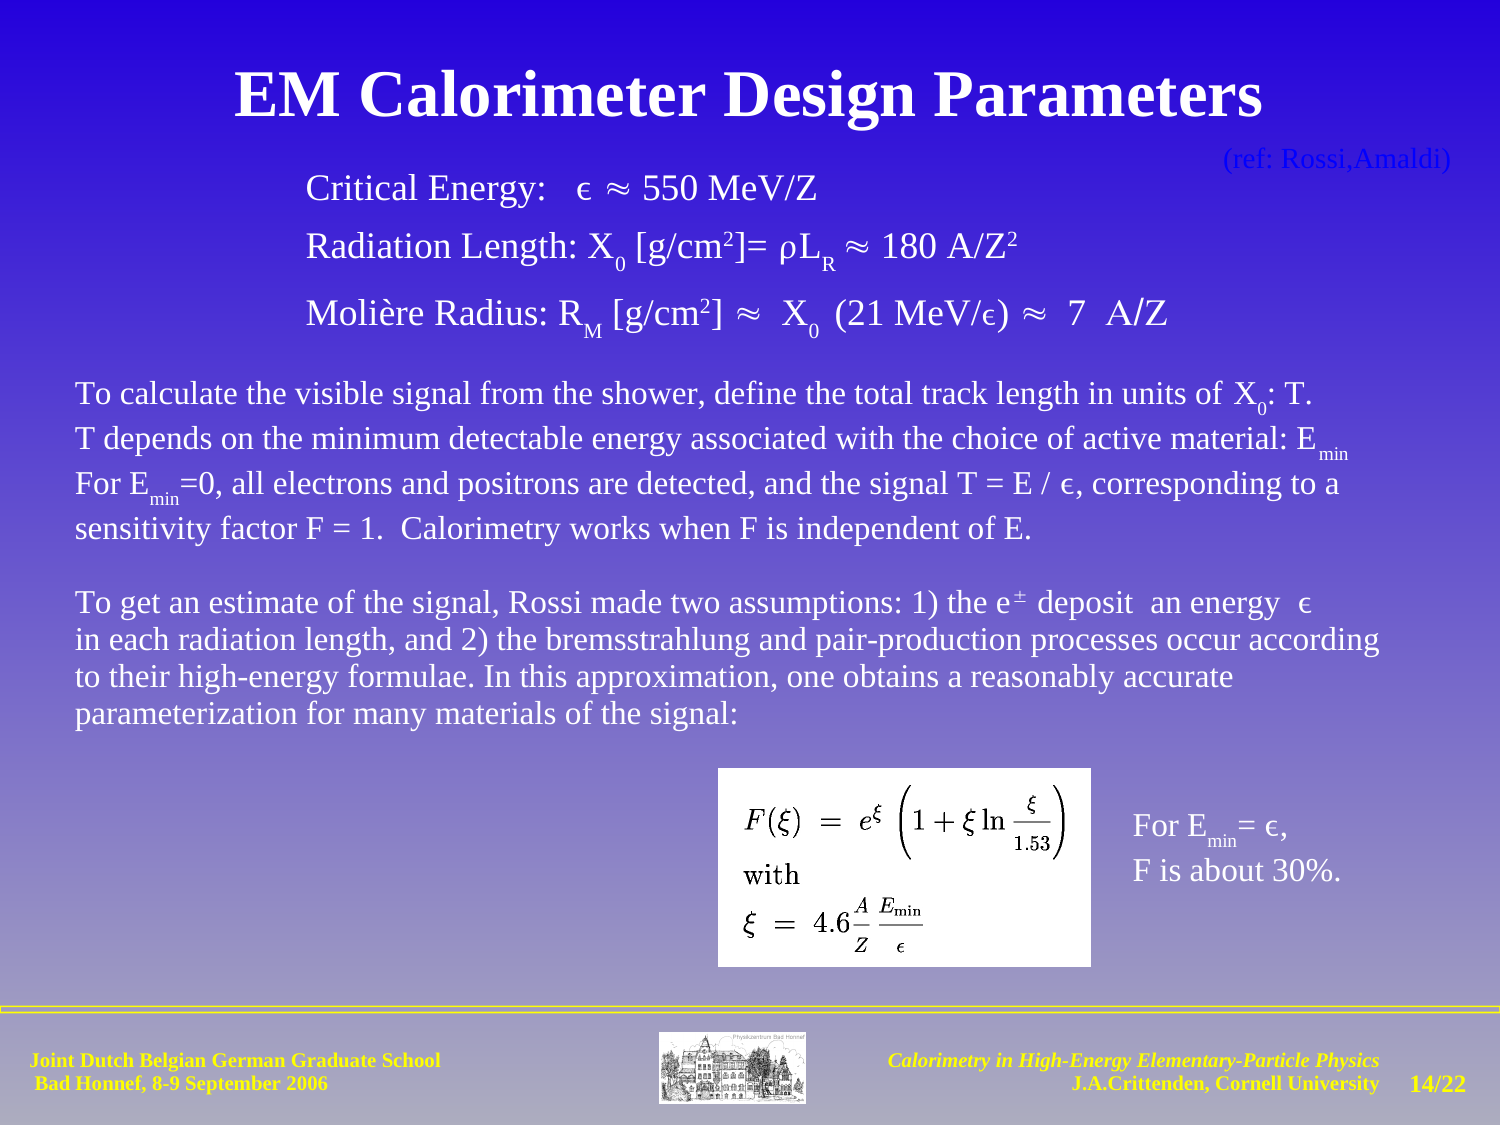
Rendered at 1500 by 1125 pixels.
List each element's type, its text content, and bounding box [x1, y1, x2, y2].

title EM Calorimeter Design Parameters [112, 0, 1387, 188]
list Critical Energy:   550 MeV/Z Radiation Length: X0 [g/cm2]= LR  180 A/Z2 Molière Radius: RM [g/cm2]  X0 (21 MeV/)  7 A/Z [305, 167, 1182, 375]
text_box (ref: Rossi,Amaldi) [1223, 142, 1477, 176]
picture [718, 768, 1091, 967]
text_box To calculate the visible signal from the shower, define the total track length in units of X0: T. T depends on the minimum detectable energy associated with the choice of active material: Emin For Emin=0, all electrons and positrons are detected, and the signal T = E / , corresponding to a sensitivity factor F = 1. Calorimetry works when F is independent of E. To get an estimate of the signal, Rossi made two assumptions: 1) the e± deposit an energy  in each radiation length, and 2) the bremsstrahlung and pair-production processes occur according to their high-energy formulae. In this approximation, one obtains a reasonably accurate parameterization for many materials of the signal: [74, 375, 1391, 838]
picture [659, 1032, 806, 1104]
text_box For Emin= , F is about 30%. [1132, 806, 1342, 889]
